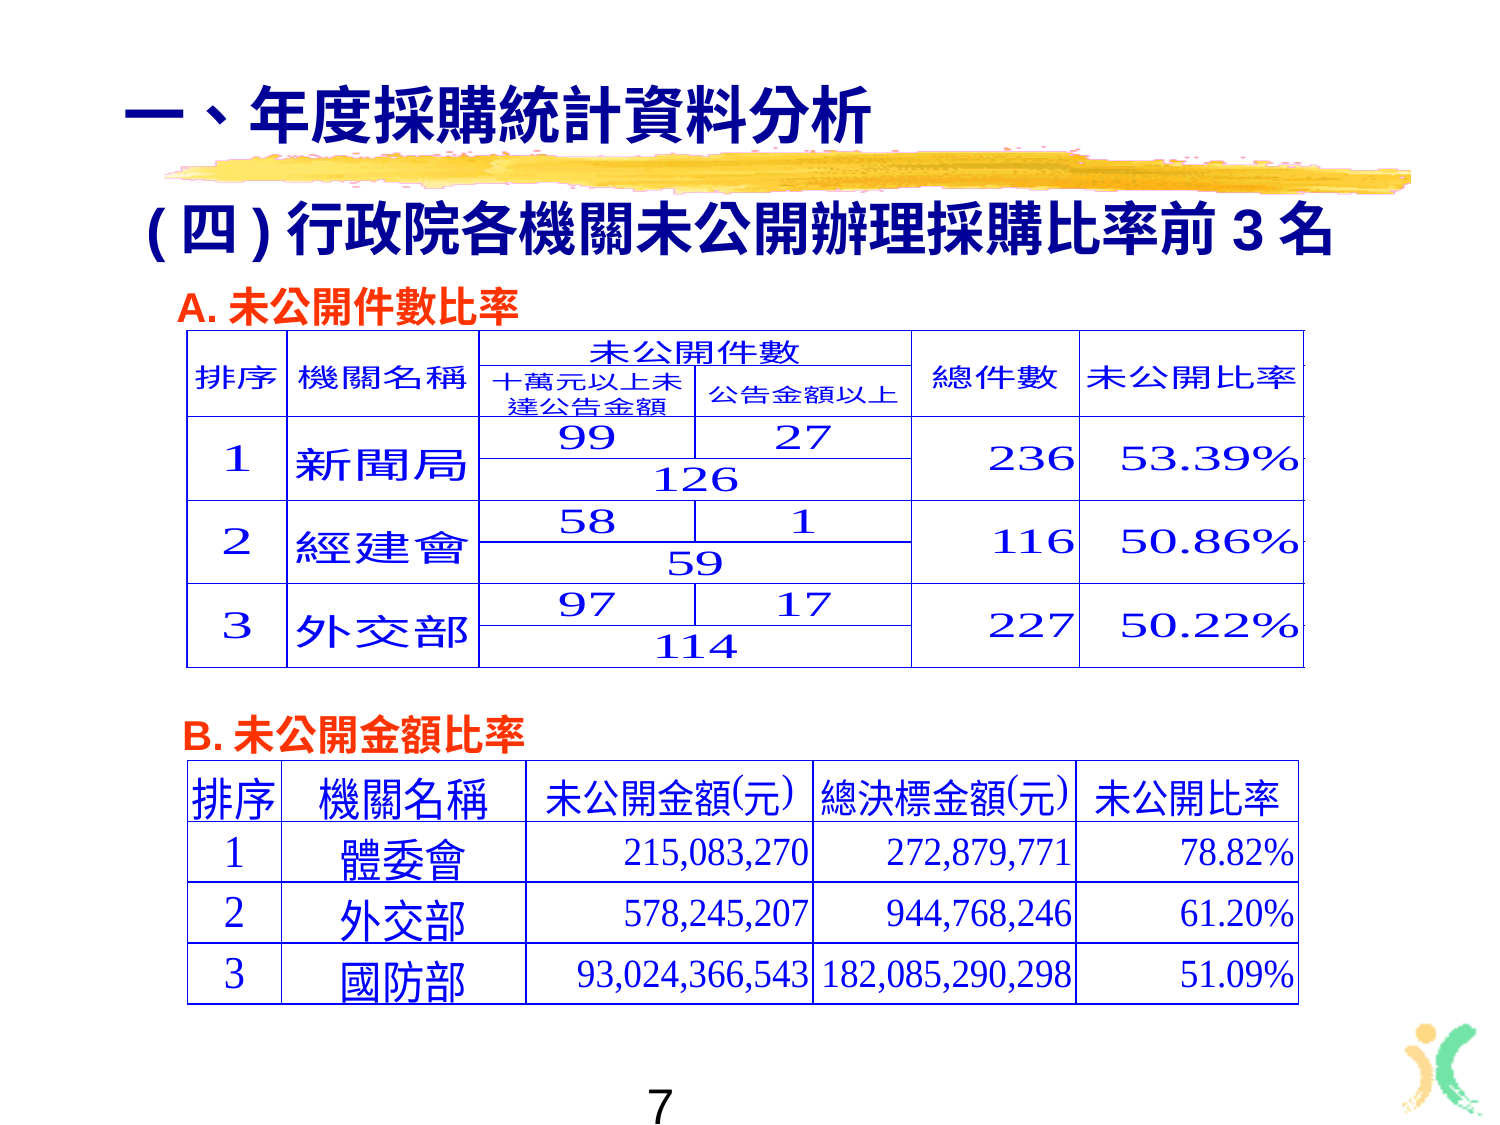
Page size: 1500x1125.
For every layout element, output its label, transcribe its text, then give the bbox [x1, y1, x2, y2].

chart [186, 759, 1309, 1045]
text_box A.未公開件數比率 [117, 273, 580, 339]
text_box (四)行政院各機關未公開辦理採購比率前3名 [98, 184, 1385, 271]
picture [164, 141, 1411, 205]
text_box 一、年度採購統計資料分析 [41, 68, 956, 159]
chart [186, 330, 1313, 690]
text_box B.未公開金額比率 [149, 701, 560, 767]
